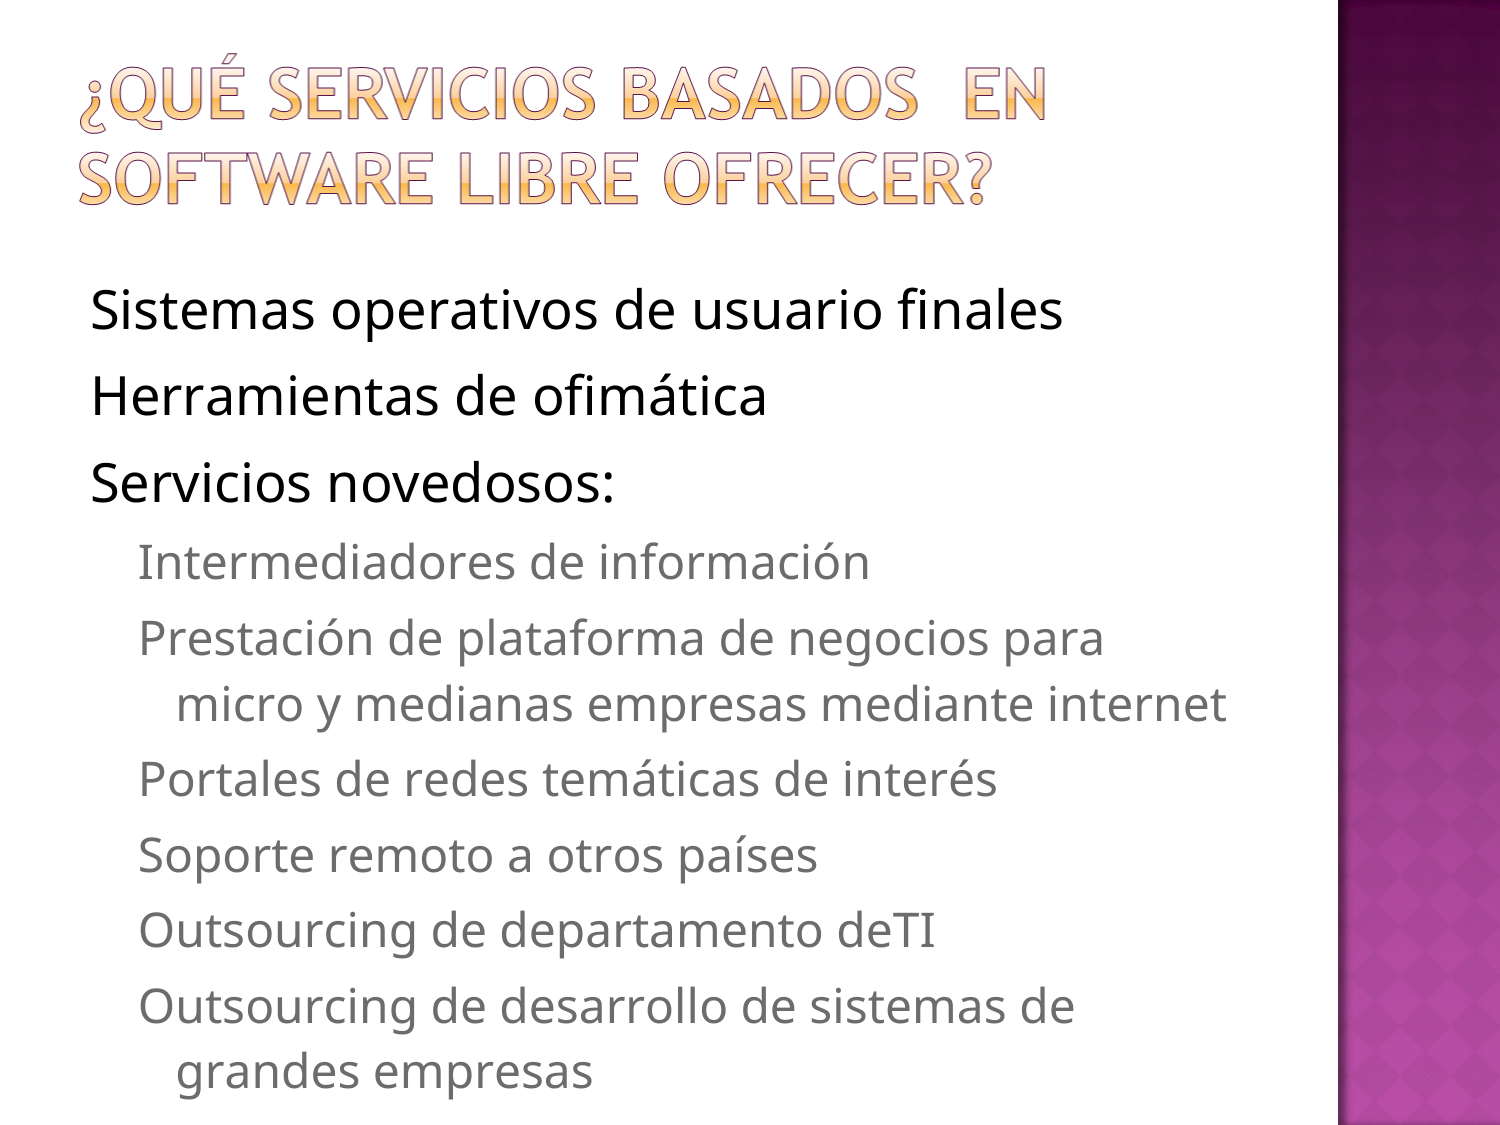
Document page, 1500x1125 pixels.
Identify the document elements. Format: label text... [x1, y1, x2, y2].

text_box [34, 28, 1260, 306]
picture [1337, 0, 1500, 1125]
list Sistemas operativos de usuario finales Herramientas de ofimática Servicios novedosos: Intermediadores de información Prestación de plataforma de negocios para micro y medianas empresas mediante internet Portales de redes temáticas de interés Soporte remoto a otros países Outsourcing de departamento deTI Outsourcing de desarrollo de sistemas de grandes empresas [75, 263, 1263, 1099]
